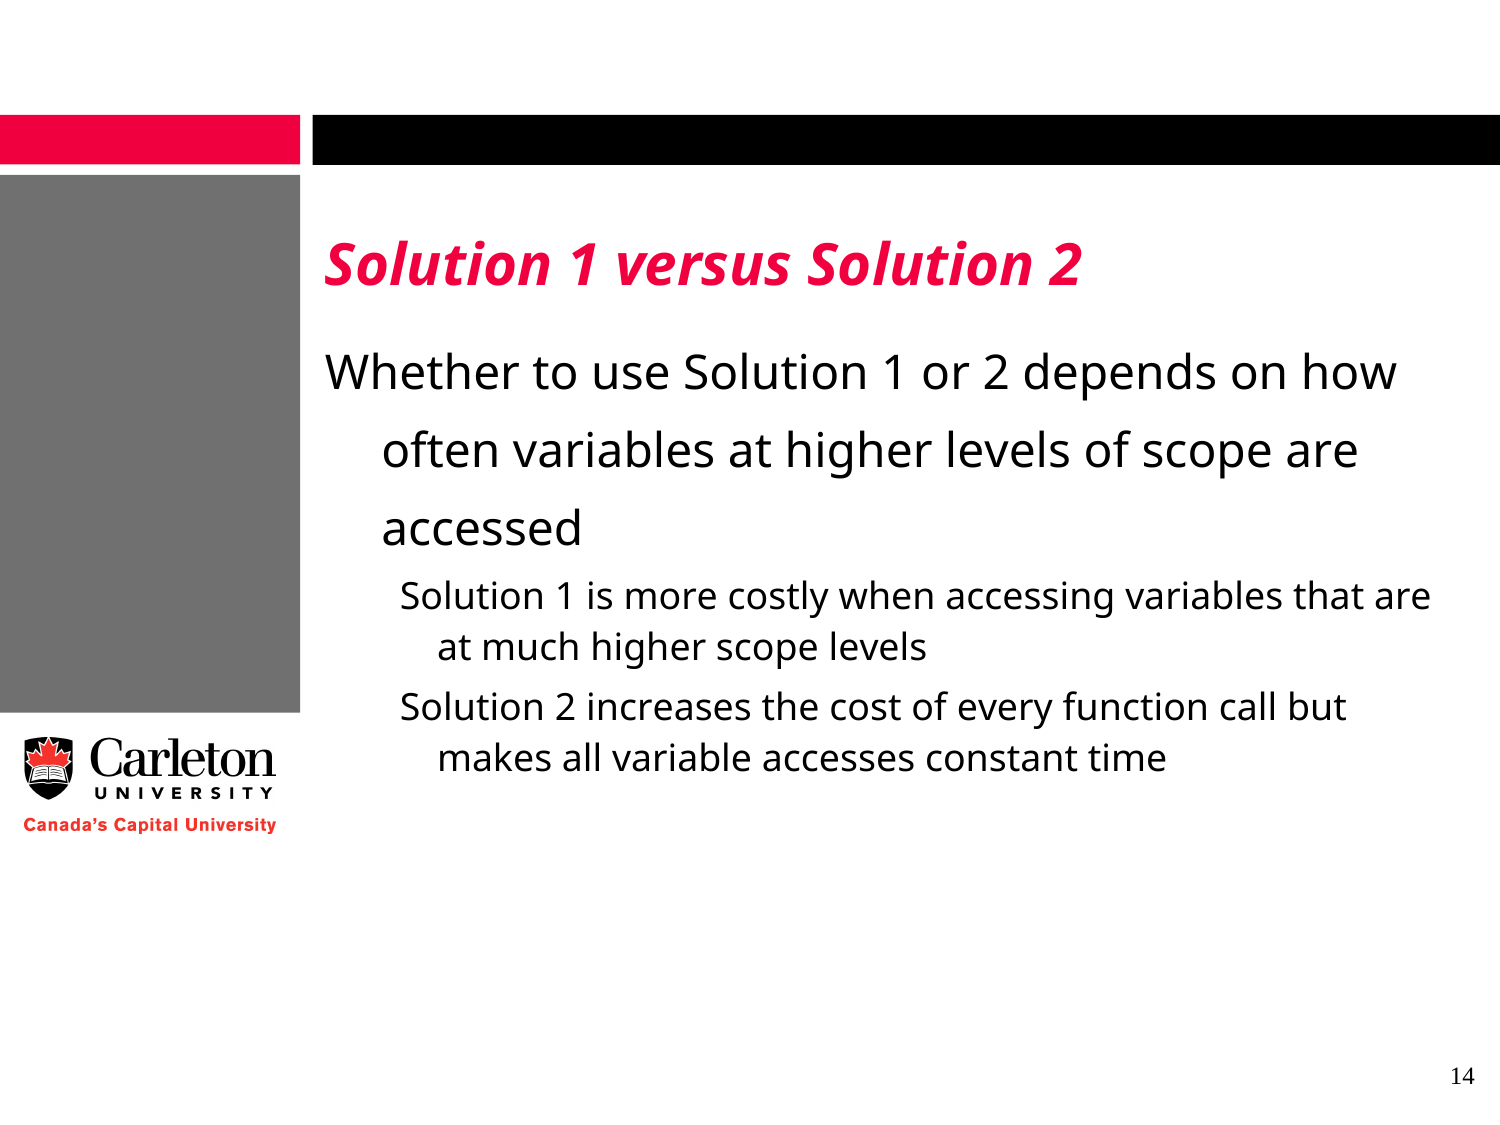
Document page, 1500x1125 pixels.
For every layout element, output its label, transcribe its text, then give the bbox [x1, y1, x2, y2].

picture [24, 737, 276, 834]
list Whether to use Solution 1 or 2 depends on how often variables at higher levels of scope are accessed Solution 1 is more costly when accessing variables that are at much higher scope levels Solution 2 increases the cost of every function call but makes all variable accesses constant time [324, 324, 1450, 1036]
title Solution 1 versus Solution 2 [324, 194, 1450, 324]
